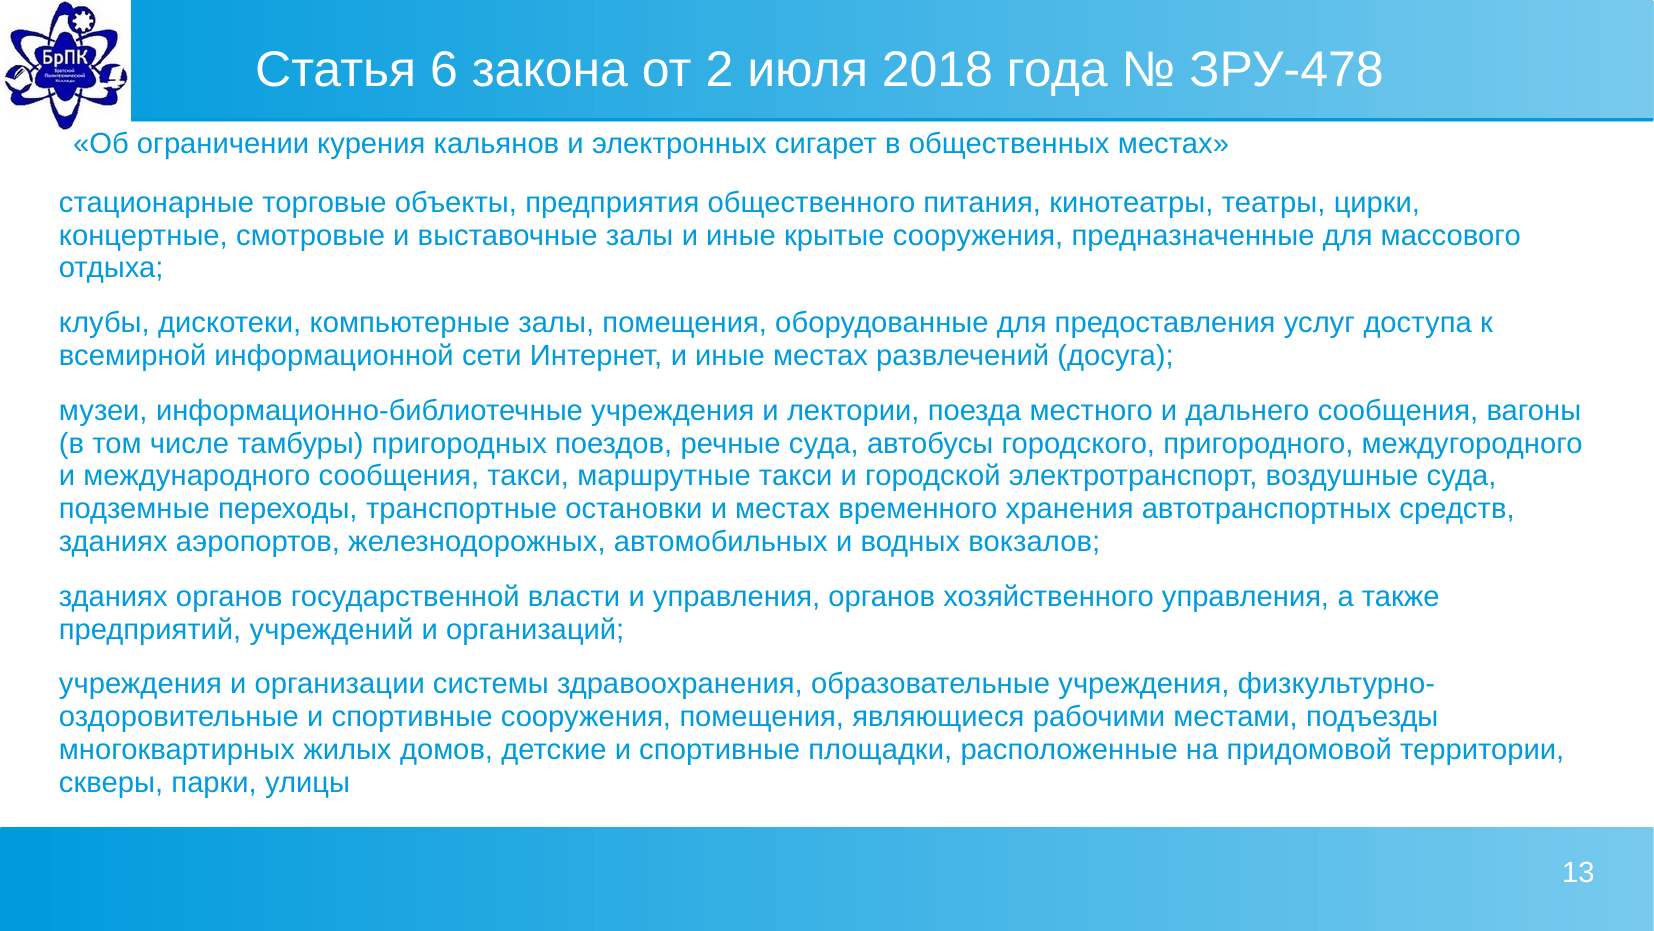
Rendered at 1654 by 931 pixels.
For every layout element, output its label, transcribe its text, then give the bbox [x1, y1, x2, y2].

picture [0, 0, 131, 131]
title Статья 6 закона от 2 июля 2018 года № ЗРУ-478 [131, 29, 1595, 107]
list «Об ограничении курения кальянов и электронных сигарет в общественных местах» стационарные торговые объекты, предприятия общественного питания, кинотеатры, театры, цирки, концертные, смотровые и выставочные залы и иные крытые сооружения, предназначенные для массового отдыха; клубы, дискотеки, компьютерные залы, помещения, оборудованные для предоставления услуг доступа к всемирной информационной сети Интернет, и иные местах развлечений (досуга); музеи, информационно-библиотечные учреждения и лектории, поезда местного и дальнего сообщения, вагоны (в том числе тамбуры) пригородных поездов, речные суда, автобусы городского, пригородного, междугородного и международного сообщения, такси, маршрутные такси и городской электротранспорт, воздушные суда, подземные переходы, транспортные остановки и местах временного хранения автотранспортных средств, зданиях аэропортов, железнодорожных, автомобильных и водных вокзалов; зданиях органов государственной власти и управления, органов хозяйственного управления, а также предприятий, учреждений и организаций; учреждения и организации системы здравоохранения, образовательные учреждения, физкультурно-оздоровительные и спортивные сооружения, помещения, являющиеся рабочими местами, подъезды многоквартирных жилых домов, детские и спортивные площадки, расположенные на придомовой территории, скверы, парки, улицы [59, 107, 1595, 835]
